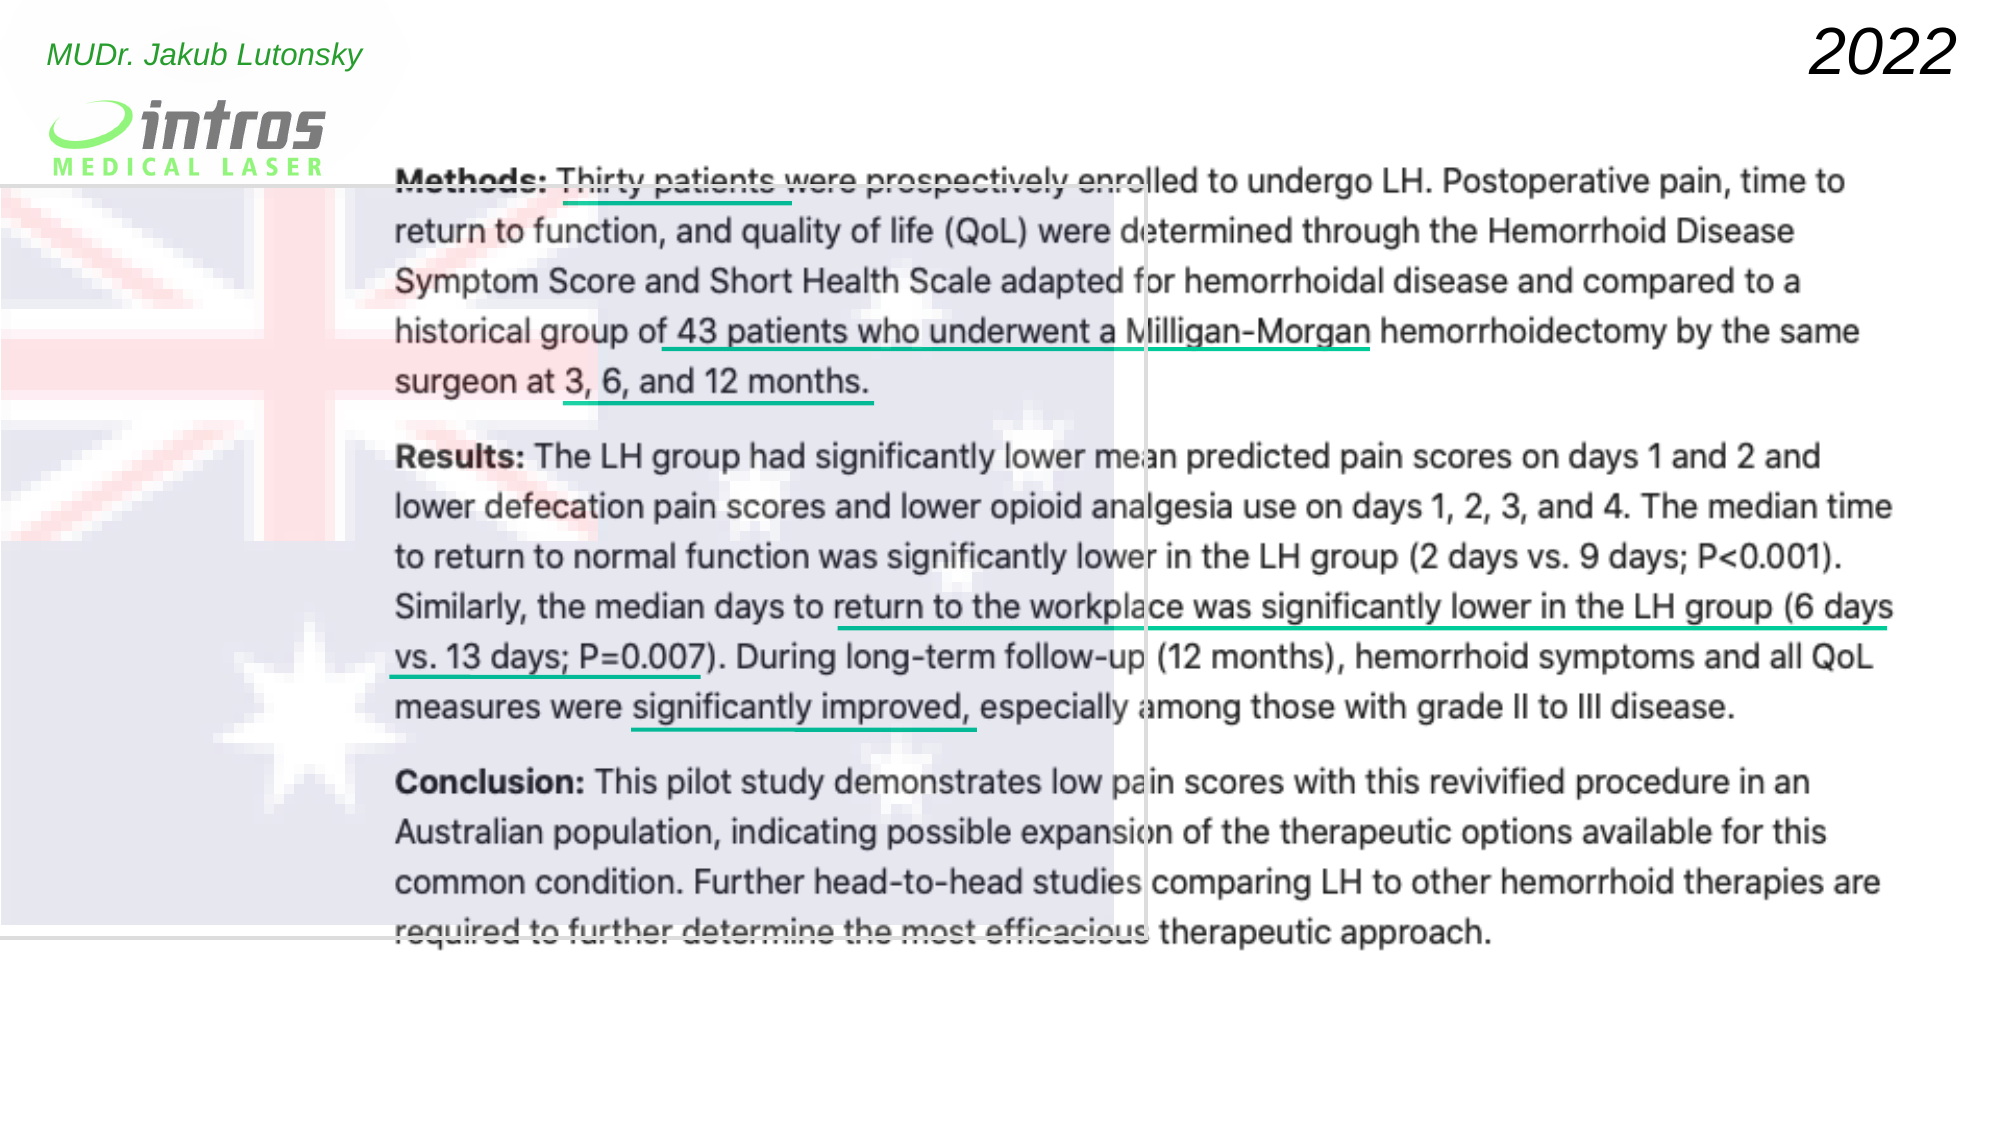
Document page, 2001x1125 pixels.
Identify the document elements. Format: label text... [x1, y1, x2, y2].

text_box 2022 [1802, 7, 2000, 97]
picture [367, 164, 1949, 961]
picture [0, 188, 1145, 937]
